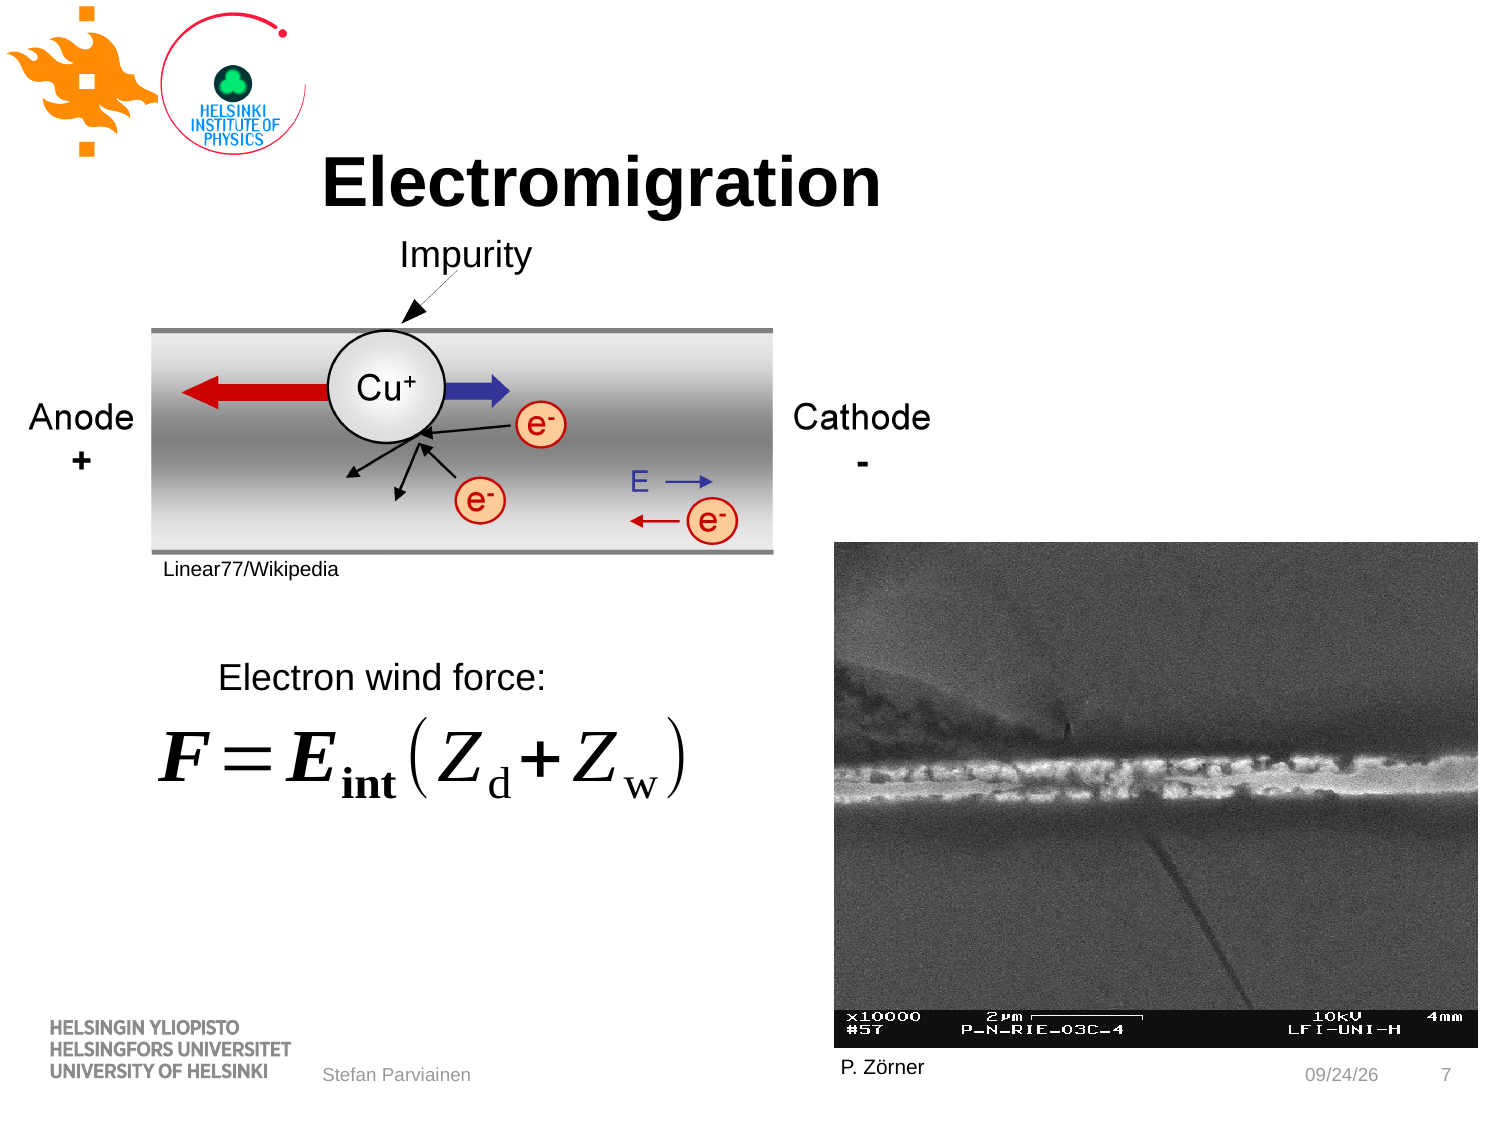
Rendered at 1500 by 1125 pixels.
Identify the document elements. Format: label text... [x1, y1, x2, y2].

picture [23, 323, 1478, 1048]
text_box Impurity [384, 226, 547, 284]
picture [0, 0, 307, 171]
text_box P. Zörner [825, 1048, 1064, 1087]
text_box Linear77/Wikipedia [148, 550, 386, 589]
text_box Electron wind force: [203, 649, 561, 706]
chart [148, 713, 697, 809]
title Electromigration [321, 87, 1447, 276]
picture [32, 1001, 309, 1096]
